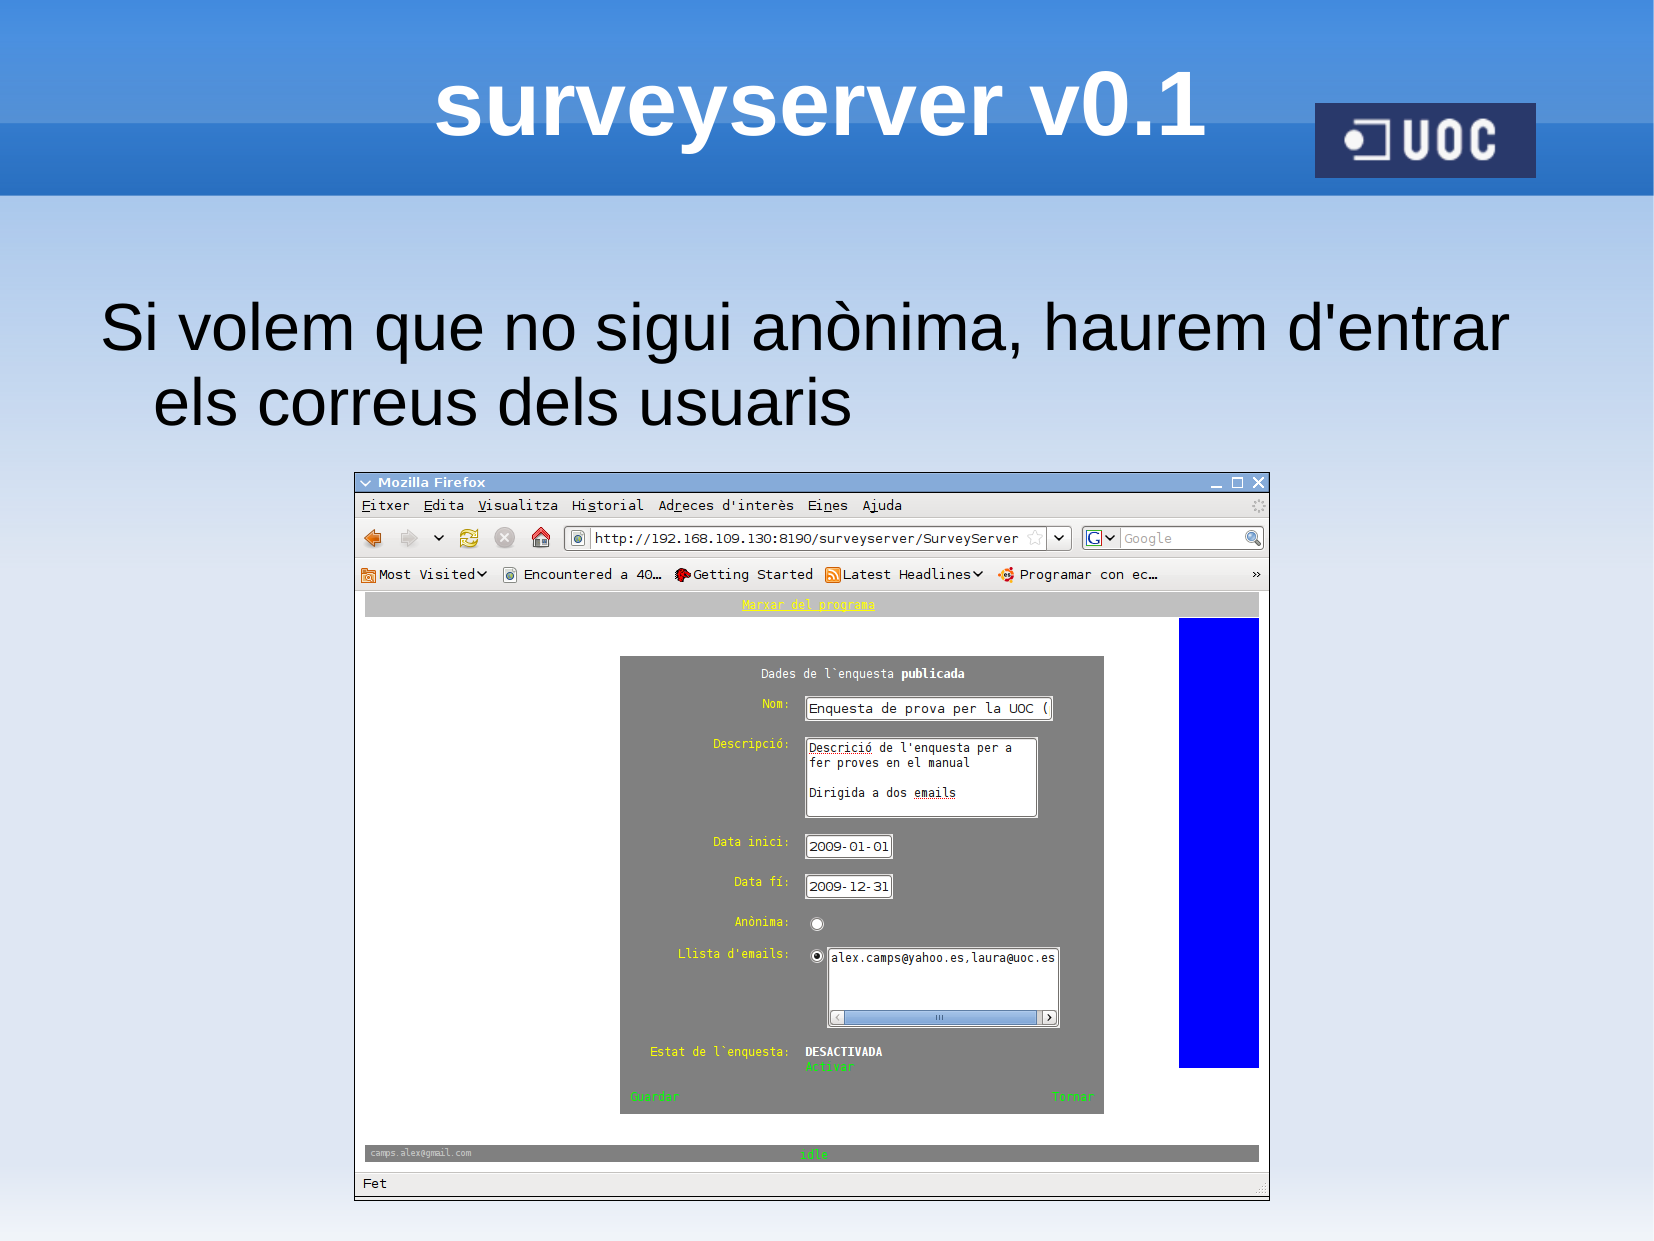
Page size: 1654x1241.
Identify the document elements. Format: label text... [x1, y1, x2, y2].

title surveyserver v0.1 [76, 7, 1565, 200]
list Si volem que no sigui anònima, haurem d'entrar els correus dels usuaris [82, 290, 1571, 1094]
picture [0, 0, 1654, 1241]
